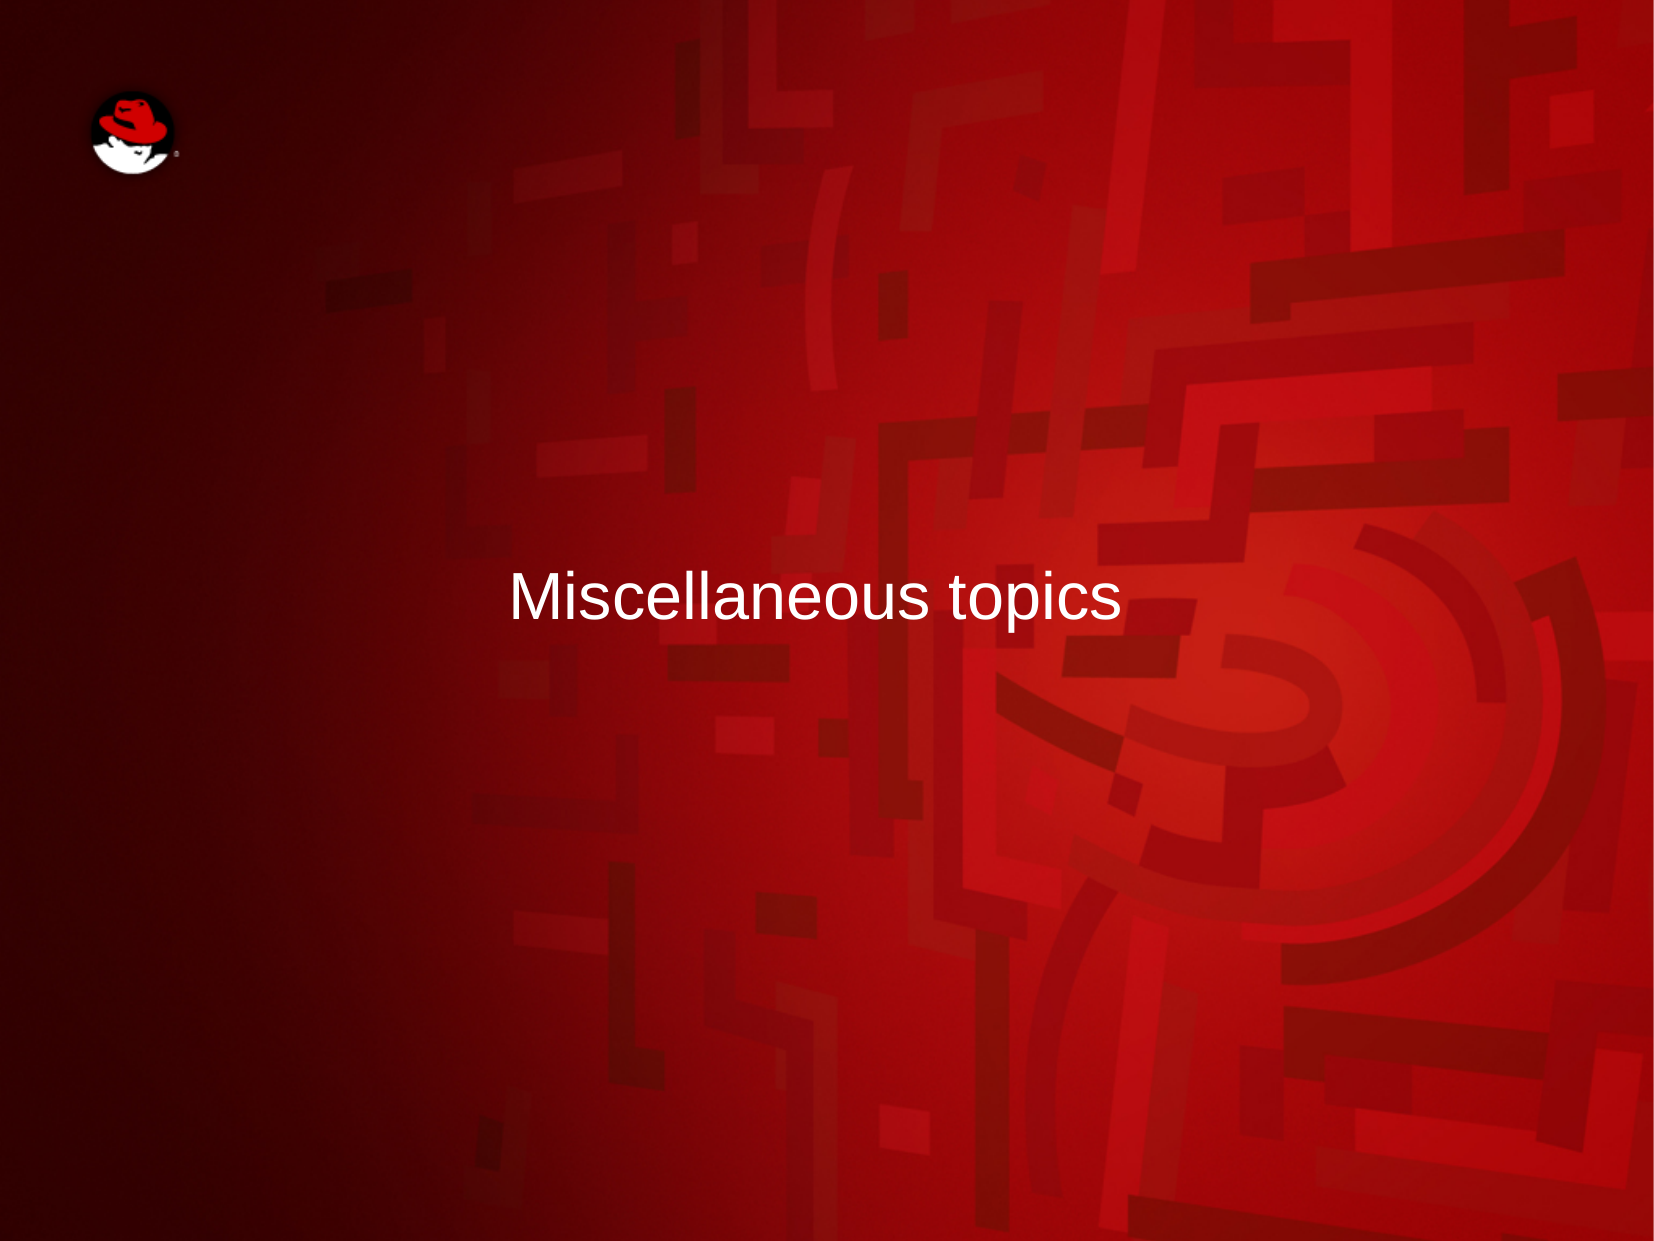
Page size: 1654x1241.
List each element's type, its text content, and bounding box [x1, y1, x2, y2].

text_box Miscellaneous topics [126, 551, 1506, 747]
picture [0, 0, 1654, 1241]
